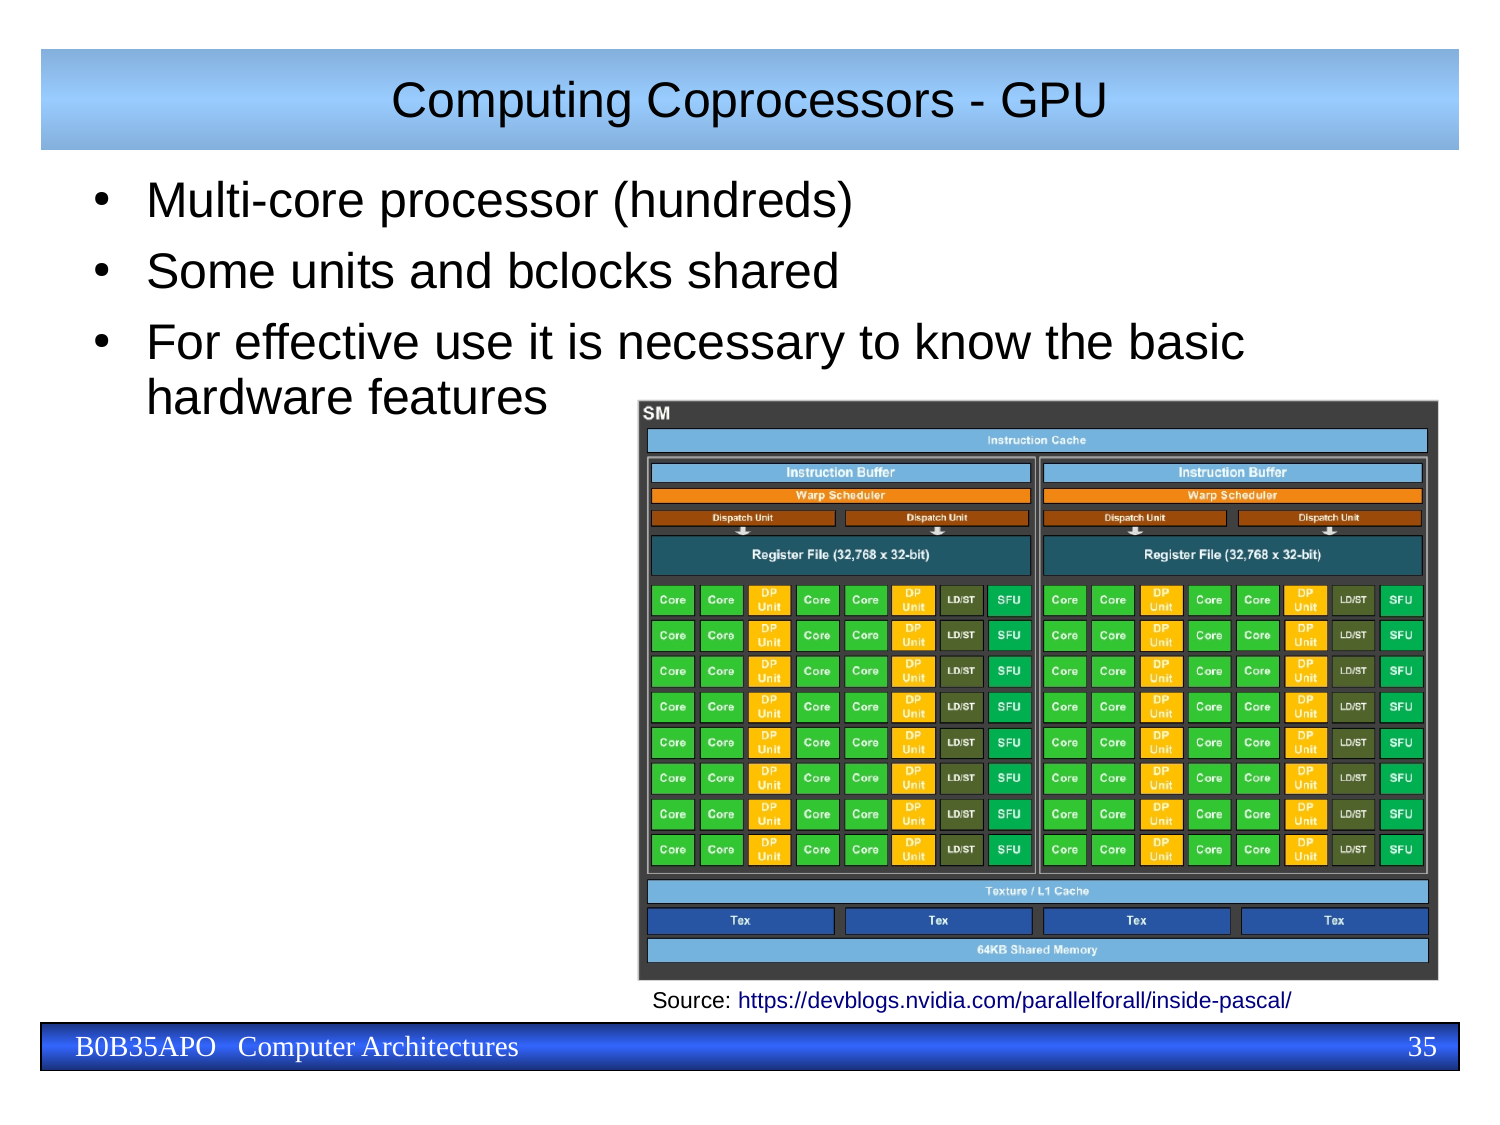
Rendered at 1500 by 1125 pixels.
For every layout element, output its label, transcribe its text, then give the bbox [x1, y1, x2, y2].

title Computing Coprocessors - GPU [41, 49, 1459, 150]
list Multi-core processor (hundreds) Some units and bclocks shared For effective use it is necessary to know the basic hardware features [75, 172, 1426, 476]
picture [637, 399, 1439, 981]
text_box Source: https://devblogs.nvidia.com/parallelforall/inside-pascal/ [637, 980, 1426, 1026]
